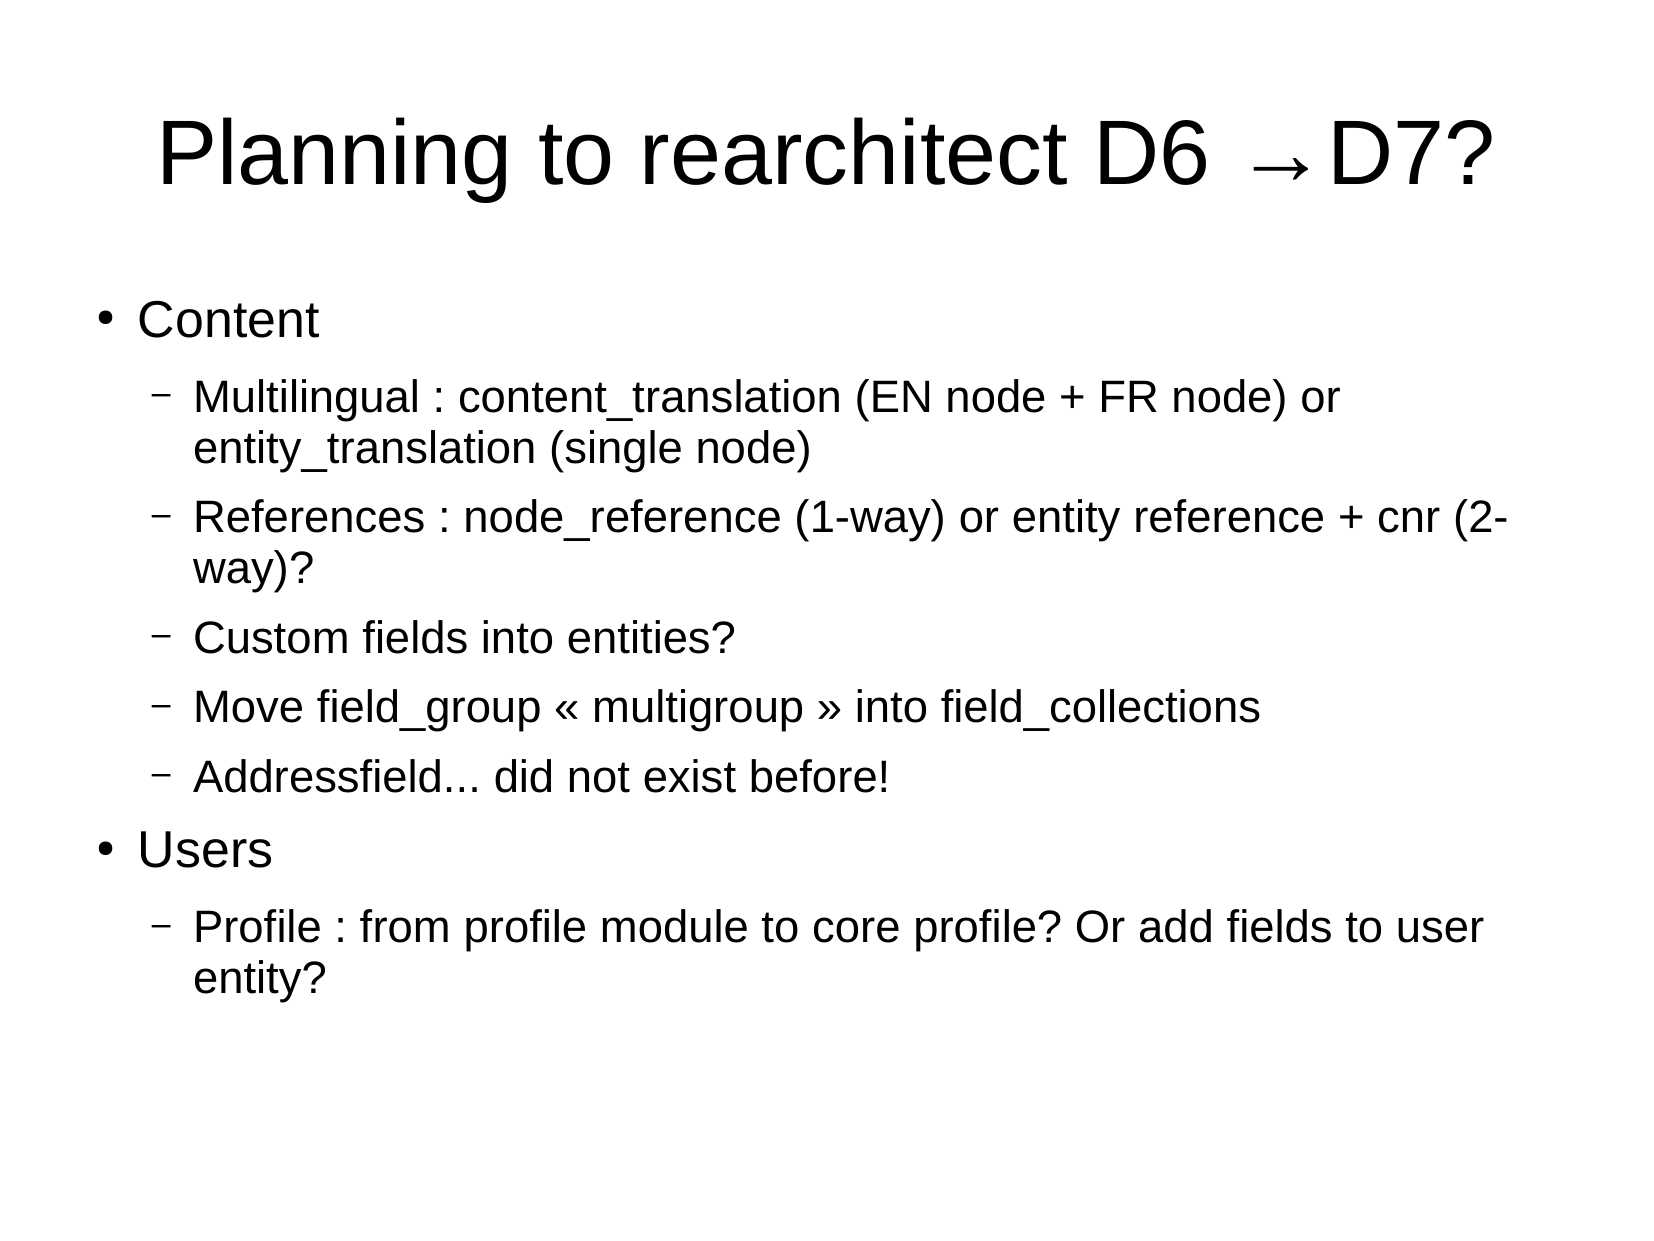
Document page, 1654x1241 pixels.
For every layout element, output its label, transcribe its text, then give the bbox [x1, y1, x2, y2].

list Content Multilingual : content_translation (EN node + FR node) or entity_translation (single node) References : node_reference (1-way) or entity reference + cnr (2-way)? Custom fields into entities? Move field_group « multigroup » into field_collections Addressfield... did not exist before! Users Profile : from profile module to core profile? Or add fields to user entity? [82, 290, 1538, 1010]
title Planning to rearchitect D6 →D7? [82, 49, 1571, 257]
